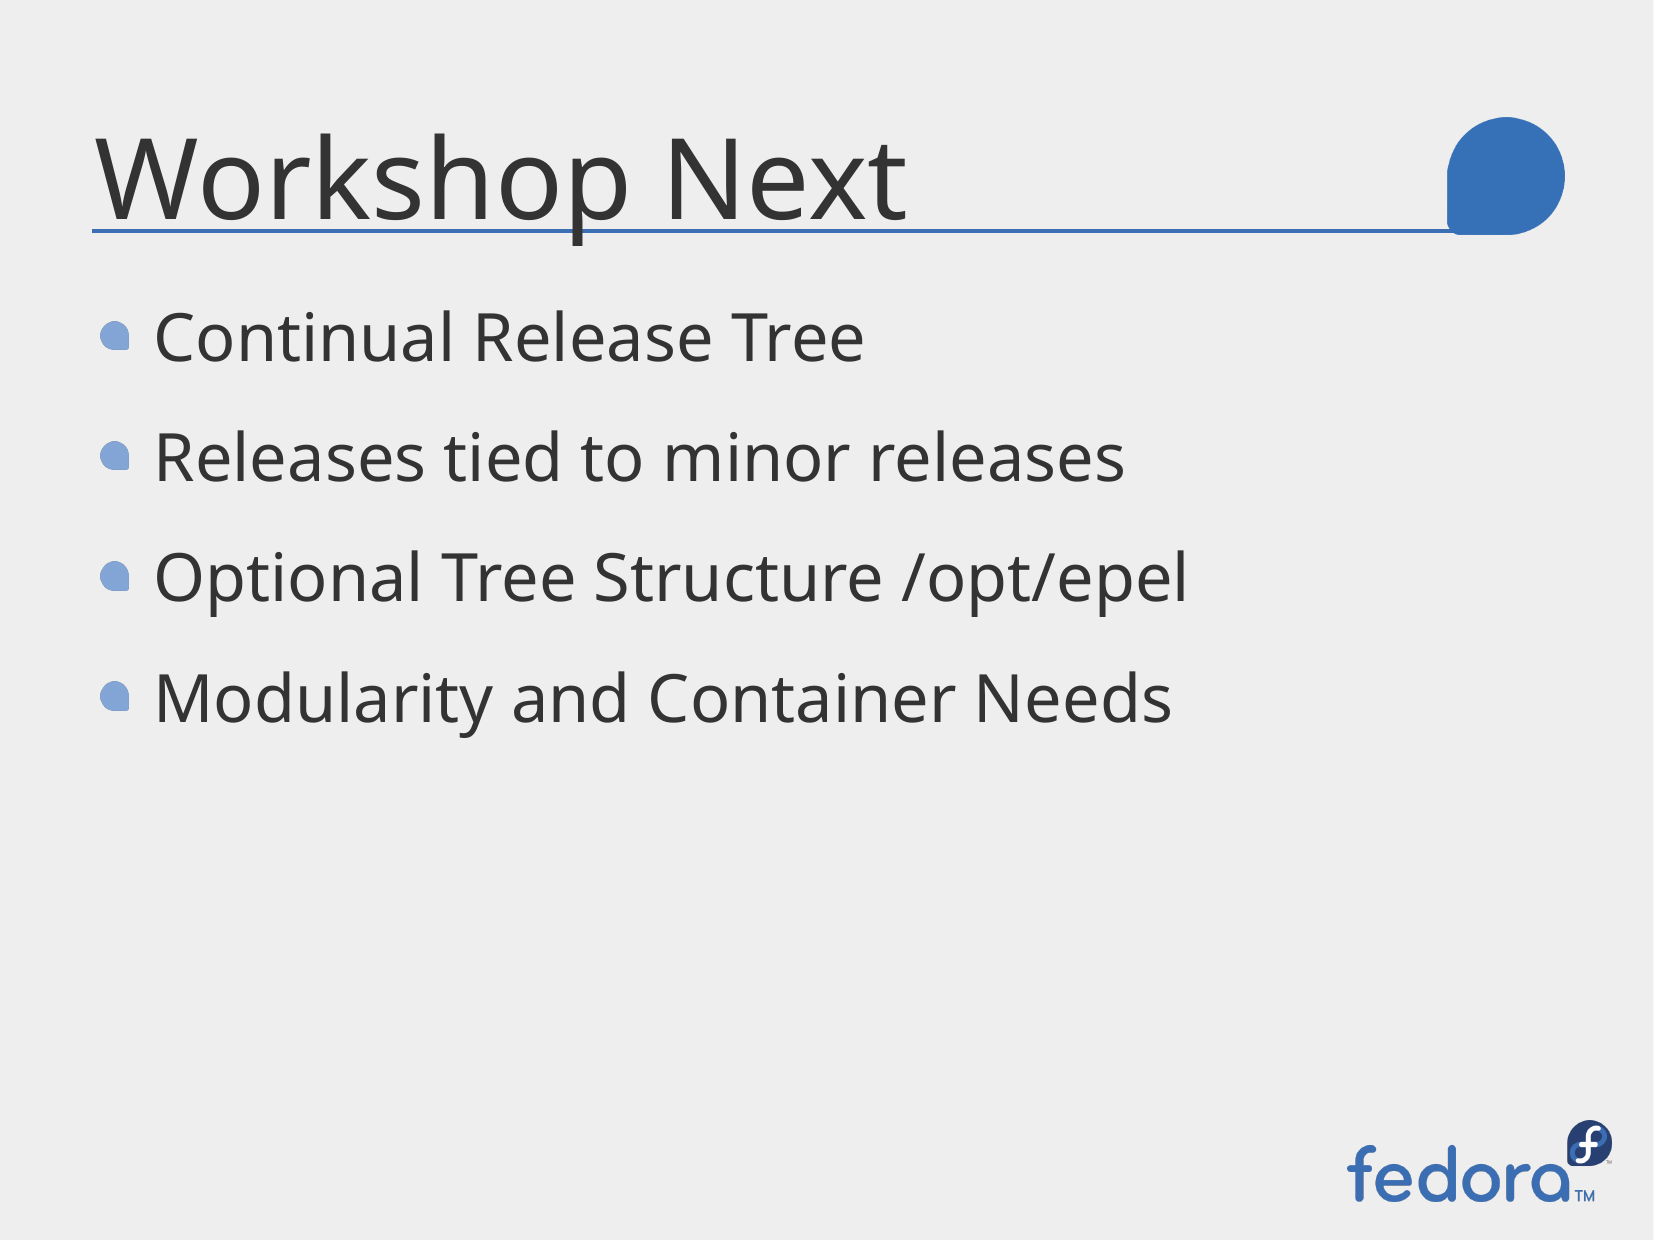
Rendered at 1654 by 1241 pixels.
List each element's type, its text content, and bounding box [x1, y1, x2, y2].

picture [1347, 1120, 1612, 1202]
title Workshop Next [94, 100, 1426, 251]
picture [1447, 117, 1565, 235]
list Continual Release Tree Releases tied to minor releases Optional Tree Structure /opt/epel Modularity and Container Needs [82, 290, 1571, 1094]
